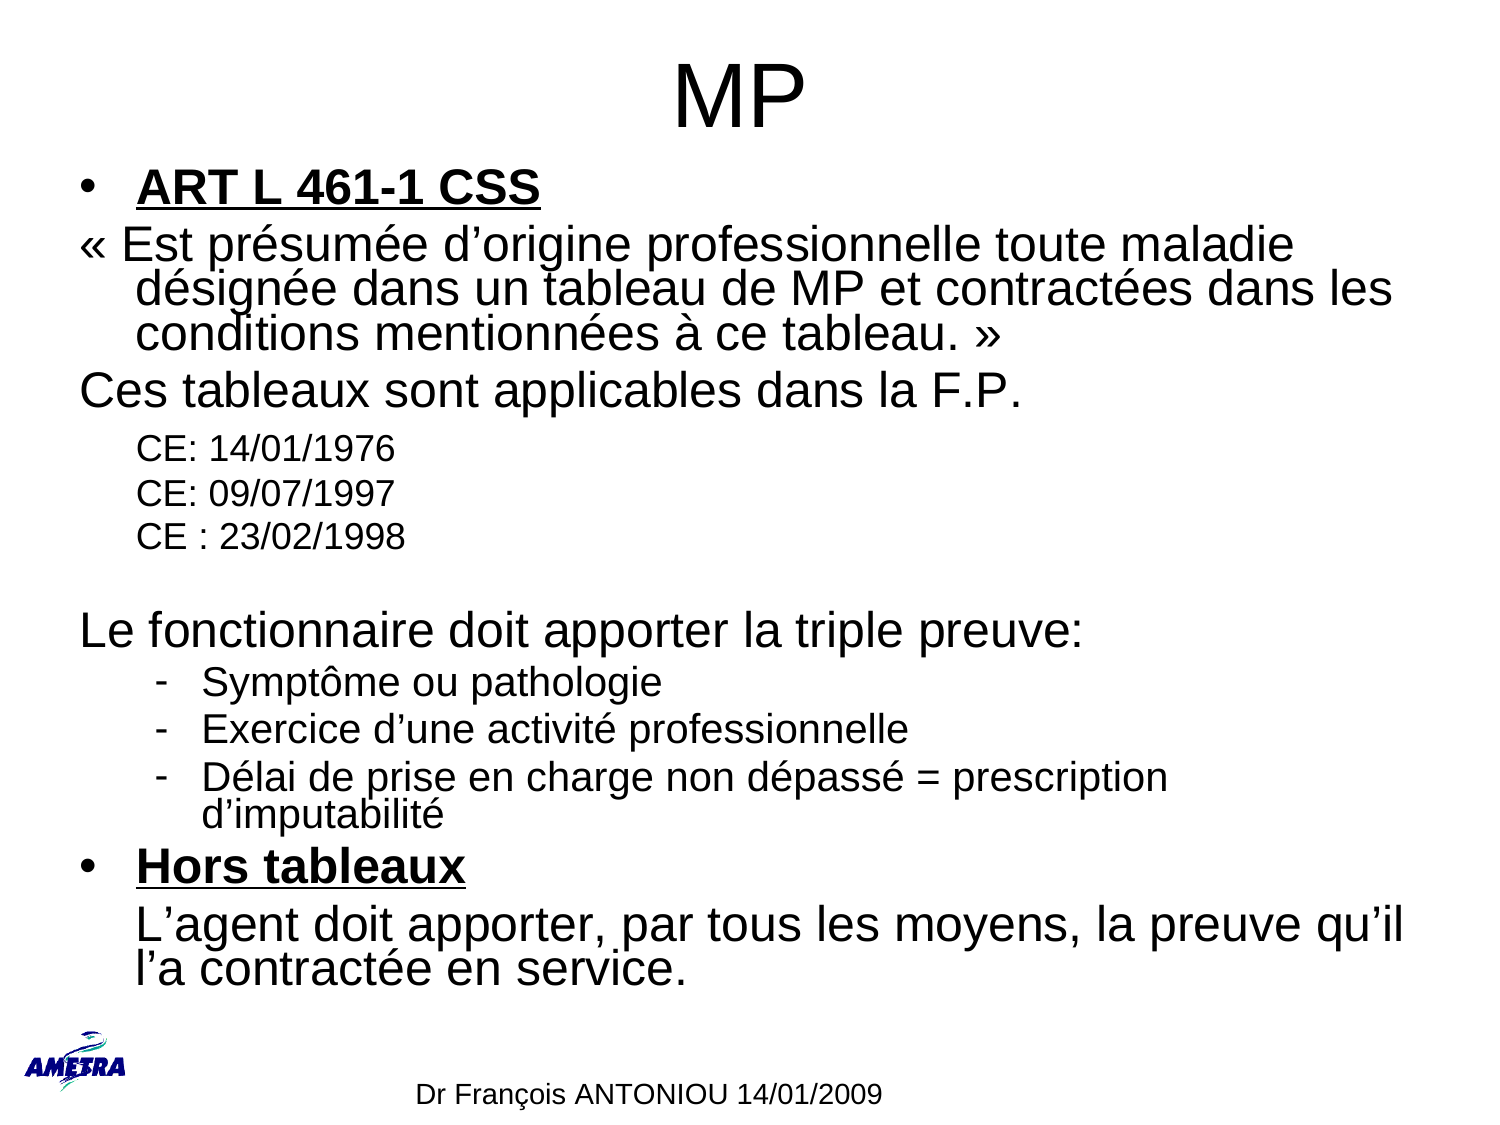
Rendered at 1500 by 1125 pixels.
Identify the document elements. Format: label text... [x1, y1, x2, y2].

title MP [64, 18, 1415, 160]
picture [5, 1009, 148, 1118]
list ART L 461-1 CSS « Est présumée d’origine professionnelle toute maladie désignée dans un tableau de MP et contractées dans les conditions mentionnées à ce tableau. » Ces tableaux sont applicables dans la F.P. CE: 14/01/1976 CE: 09/07/1997 CE : 23/02/1998 Le fonctionnaire doit apporter la triple preuve: Symptôme ou pathologie Exercice d’une activité professionnelle Délai de prise en charge non dépassé = prescription d’imputabilité Hors tableaux L’agent doit apporter, par tous les moyens, la preuve qu’il l’a contractée en service. [64, 160, 1426, 1094]
